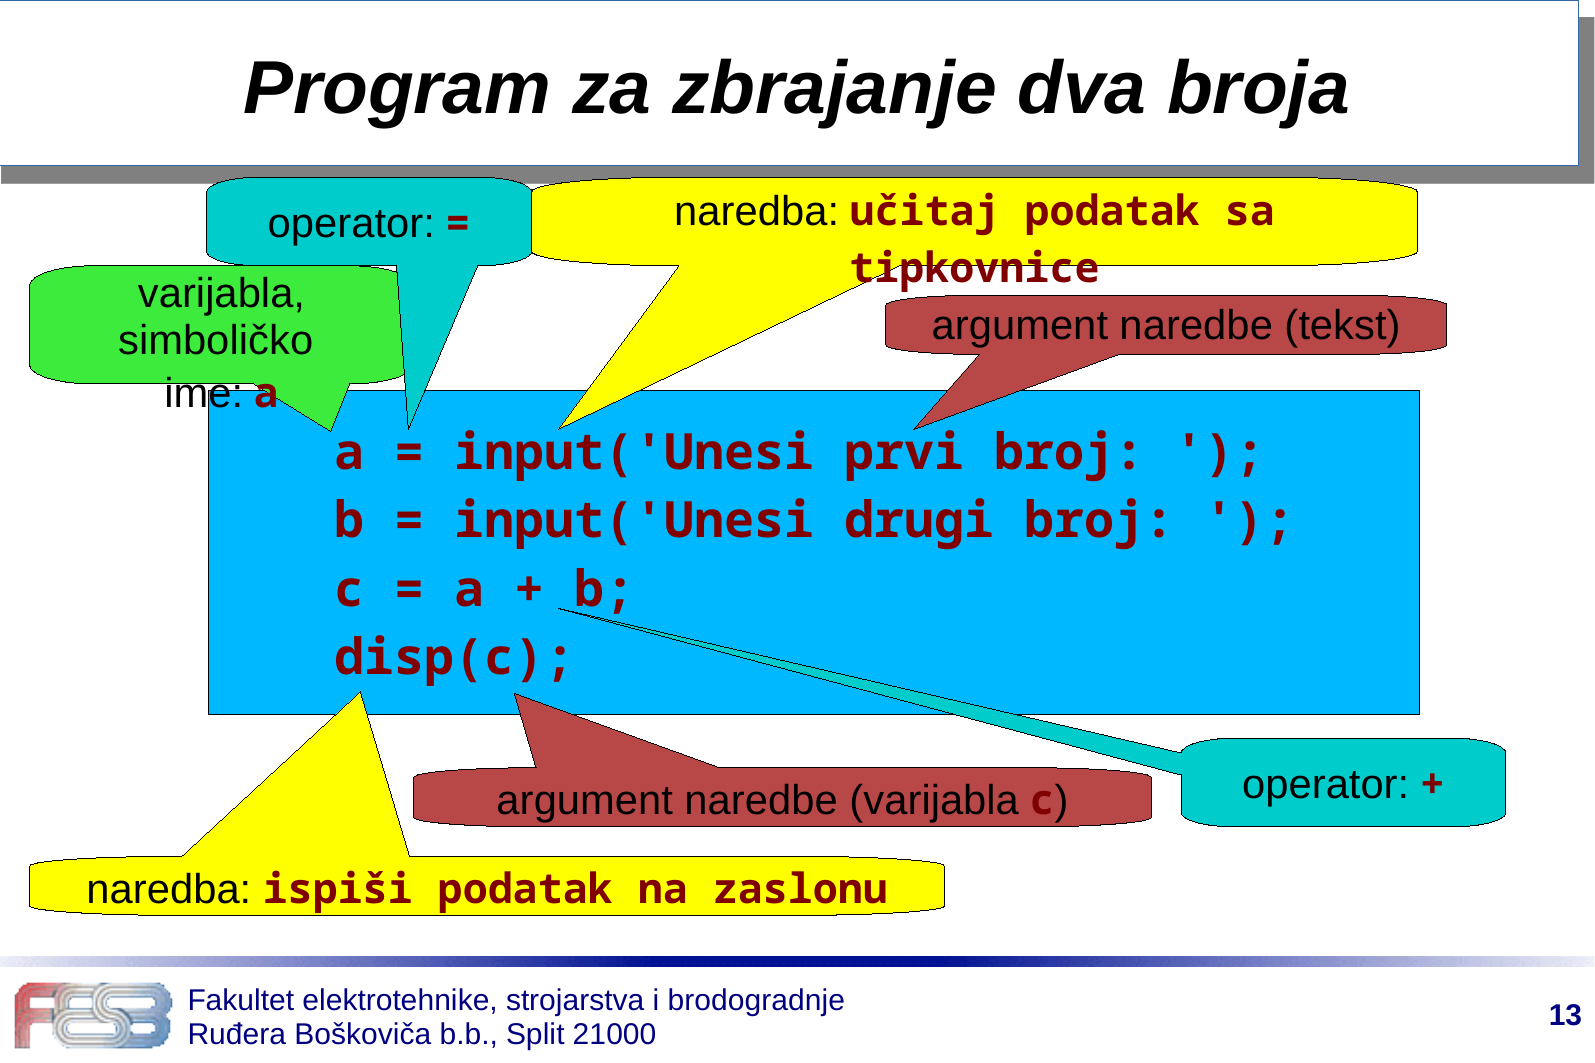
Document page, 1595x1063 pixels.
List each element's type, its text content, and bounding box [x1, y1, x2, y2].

text_box a = input('Unesi prvi broj: '); b = input('Unesi drugi broj: '); c = a + b; disp(c); [208, 390, 1420, 715]
text_box operator: + [558, 608, 1506, 827]
picture [9, 975, 177, 1059]
text_box varijabla, simboličko ime: a [29, 265, 404, 432]
text_box naredba: ispiši podatak na zaslonu [29, 691, 945, 916]
text_box naredba: učitaj podatak sa tipkovnice [532, 177, 1418, 430]
picture [0, 956, 1595, 967]
text_box operator: = [206, 177, 532, 430]
text_box argument naredbe (varijabla c) [413, 693, 1152, 827]
text_box argument naredbe (tekst) [885, 295, 1447, 430]
title Program za zbrajanje dva broja [0, 0, 1595, 175]
